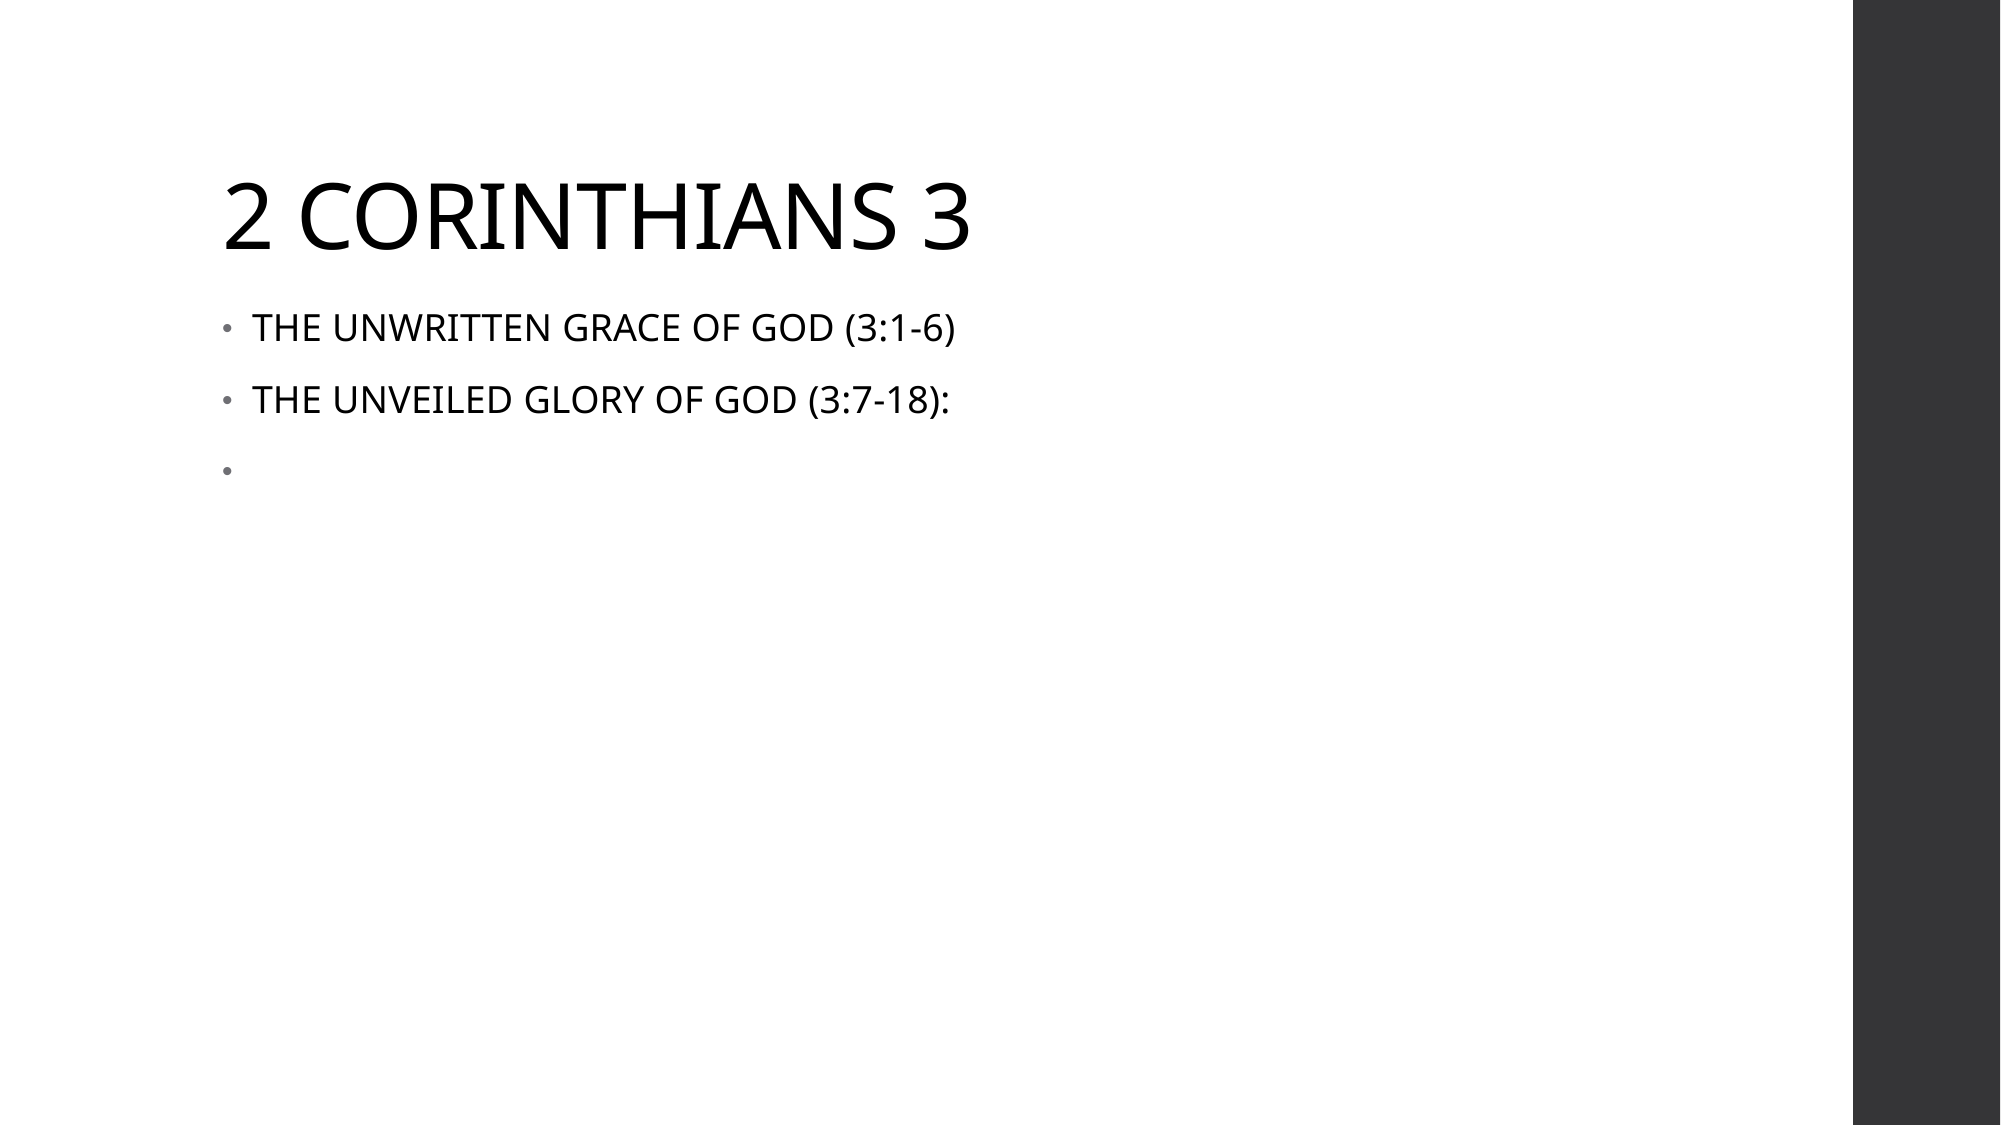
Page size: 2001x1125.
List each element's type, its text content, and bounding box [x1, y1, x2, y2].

list THE UNWRITTEN GRACE OF GOD (3:1-6) THE UNVEILED GLORY OF GOD (3:7-18): [206, 299, 1617, 1014]
title 2 CORINTHIANS 3 [206, 60, 1797, 278]
